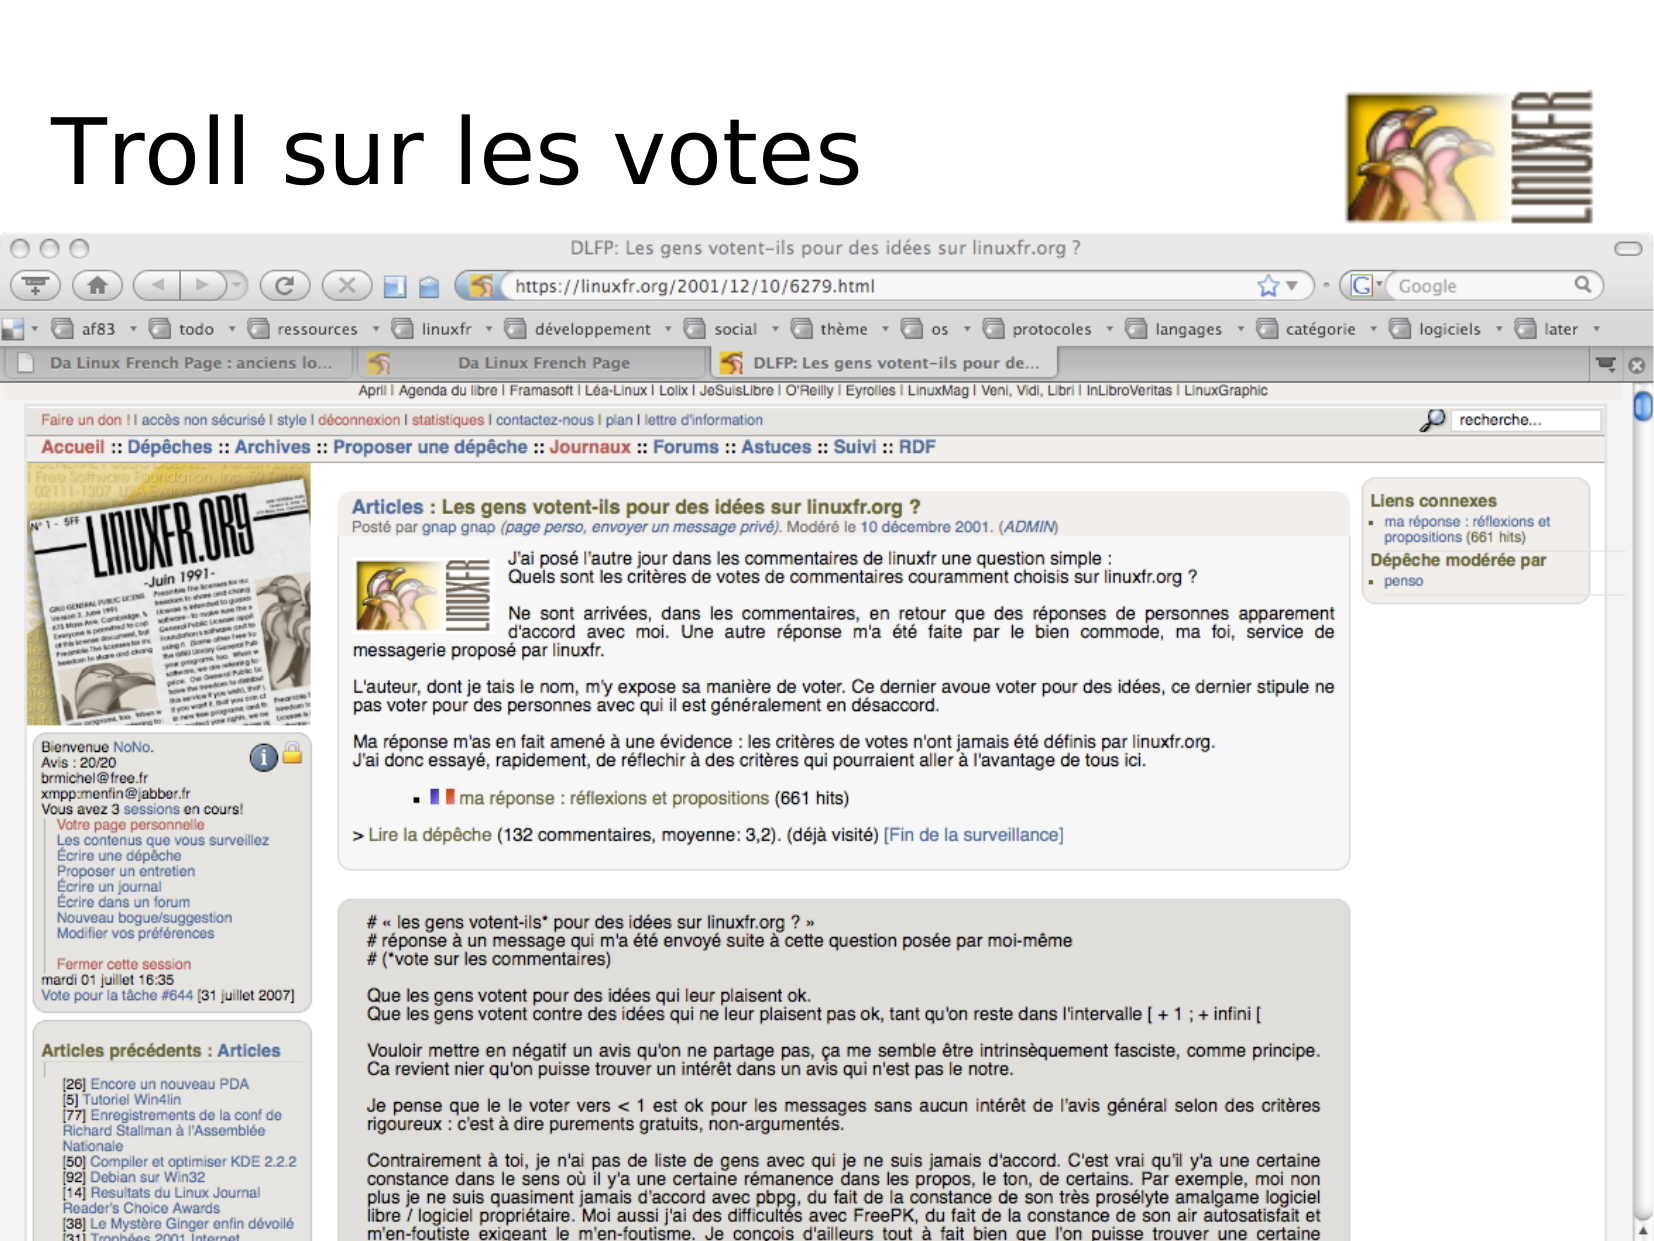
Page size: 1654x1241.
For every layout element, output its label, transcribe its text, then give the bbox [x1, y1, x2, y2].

picture [1342, 88, 1601, 229]
title Troll sur les votes [51, 49, 1342, 232]
picture [0, 232, 1654, 1241]
